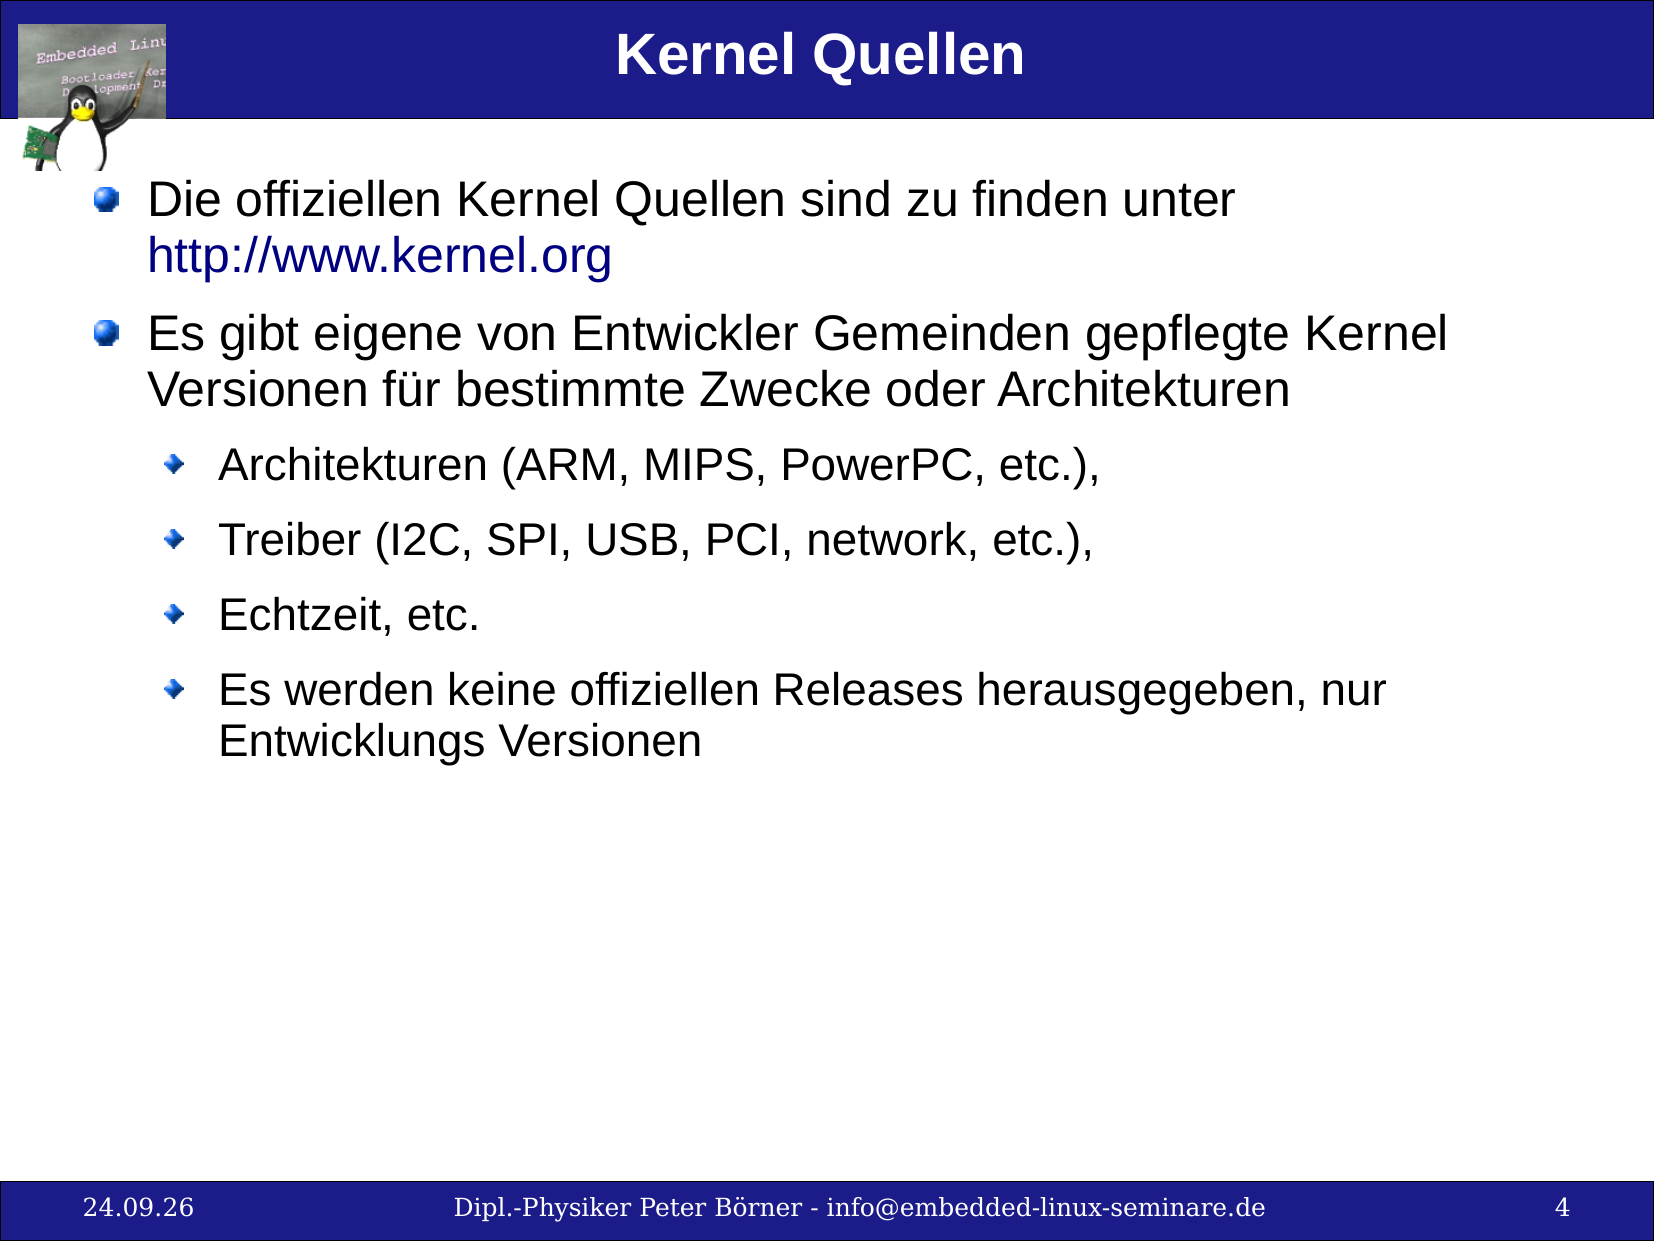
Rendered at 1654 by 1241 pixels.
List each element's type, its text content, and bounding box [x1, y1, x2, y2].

picture [18, 24, 166, 171]
list Die offiziellen Kernel Quellen sind zu finden unter http://www.kernel.org Es gibt eigene von Entwickler Gemeinden gepflegte Kernel Versionen für bestimmte Zwecke oder Architekturen Architekturen (ARM, MIPS, PowerPC, etc.), Treiber (I2C, SPI, USB, PCI, network, etc.), Echtzeit, etc. Es werden keine offiziellen Releases herausgegeben, nur Entwicklungs Versionen [76, 171, 1600, 1088]
title Kernel Quellen [76, 19, 1565, 89]
